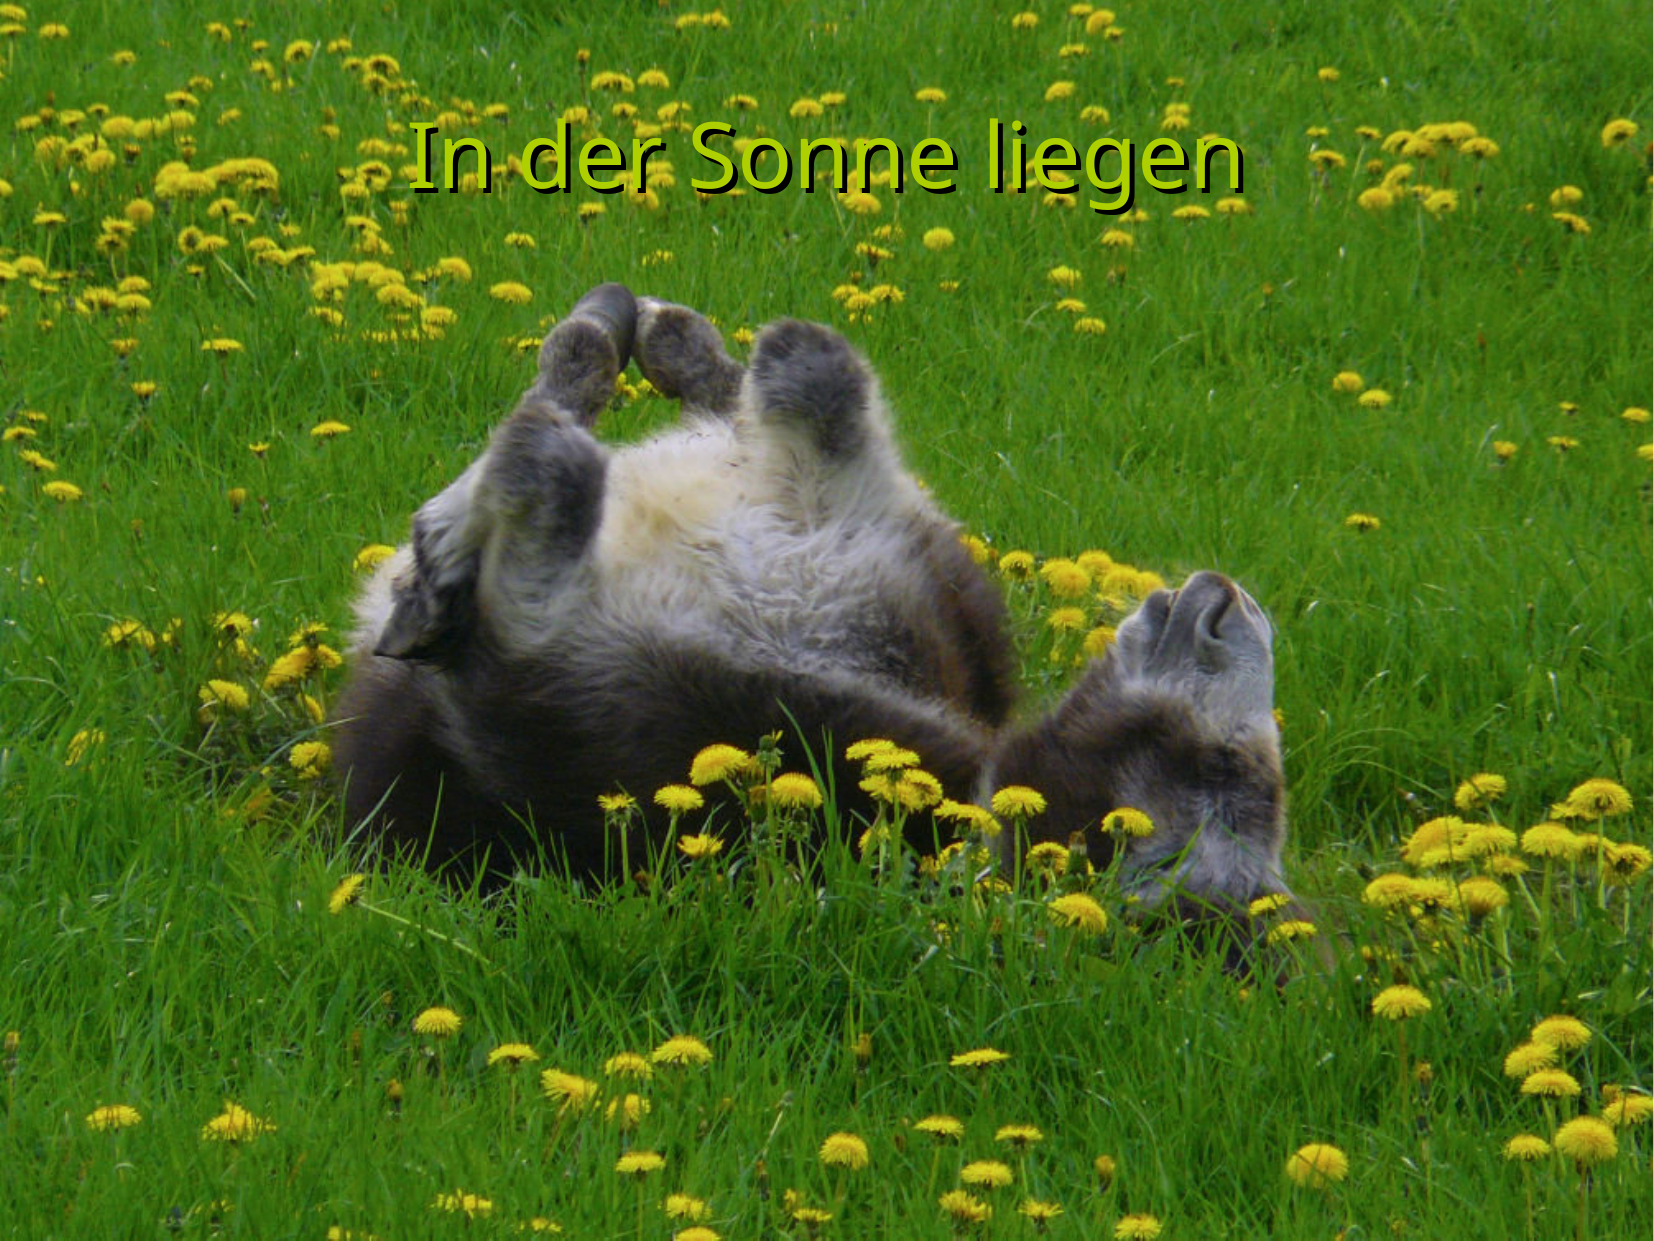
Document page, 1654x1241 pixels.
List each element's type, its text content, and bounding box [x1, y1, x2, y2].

picture [0, 0, 1654, 1241]
title In der Sonne liegen [82, 43, 1571, 263]
